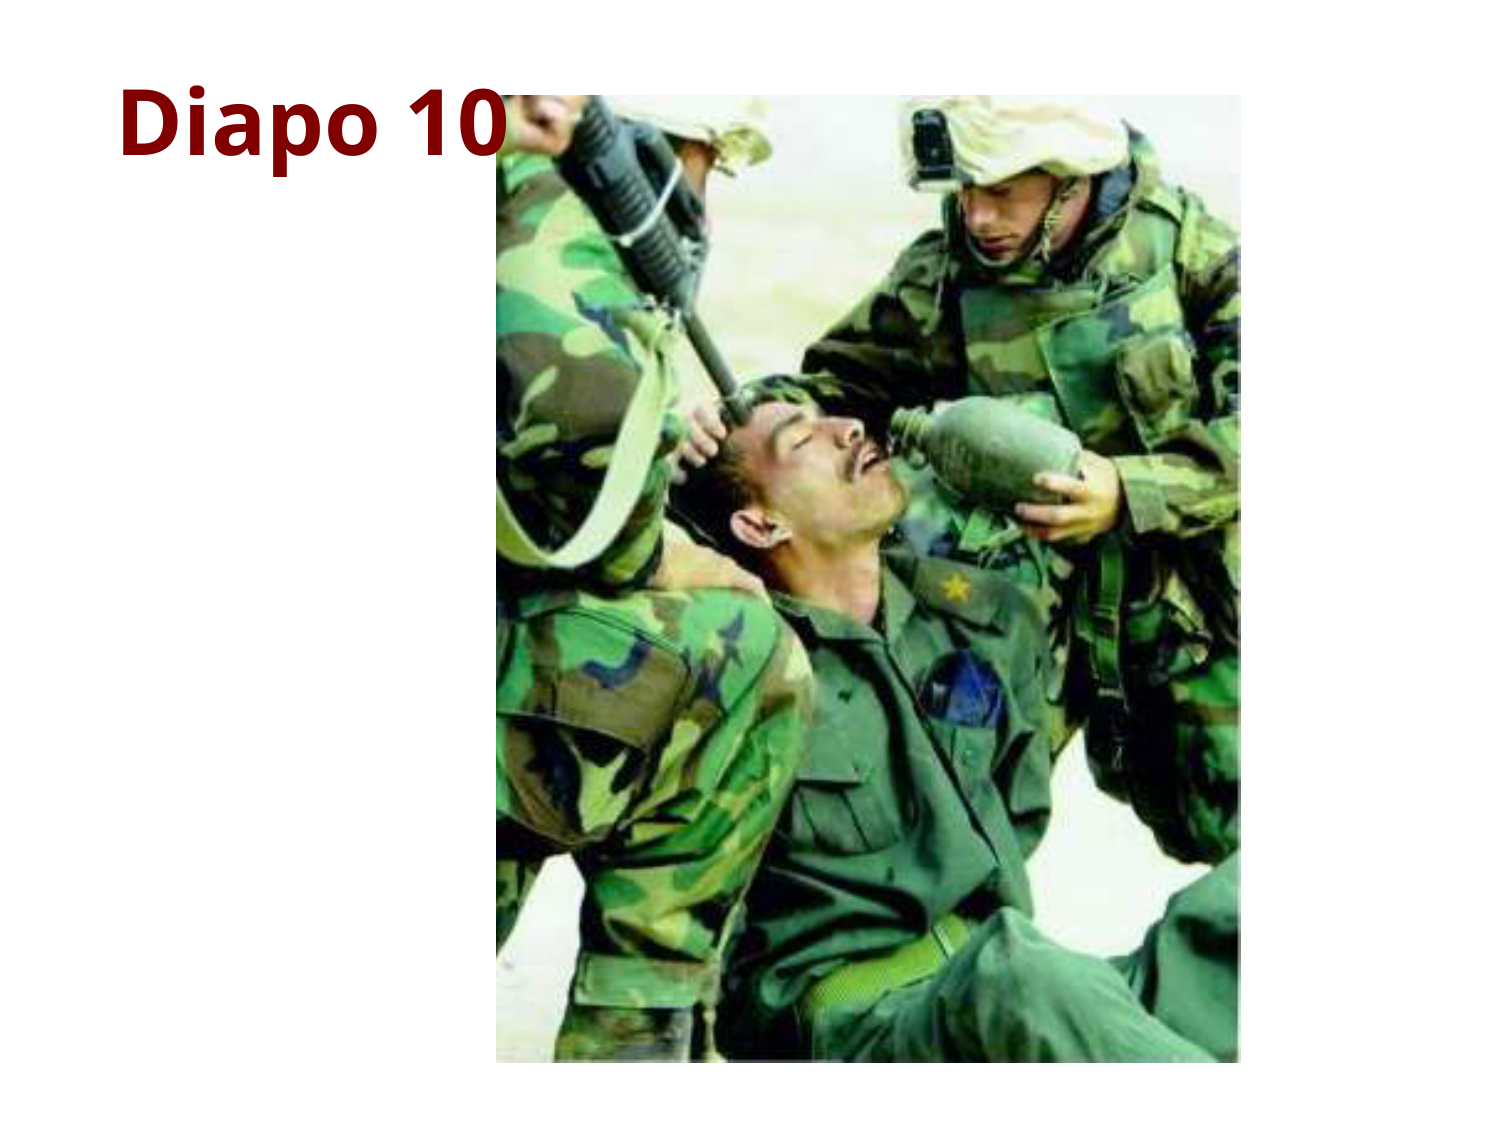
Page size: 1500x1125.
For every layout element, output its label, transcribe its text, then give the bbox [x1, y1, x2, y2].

picture [496, 200, 1241, 1063]
text_box Diapo 10 [100, 37, 1438, 200]
